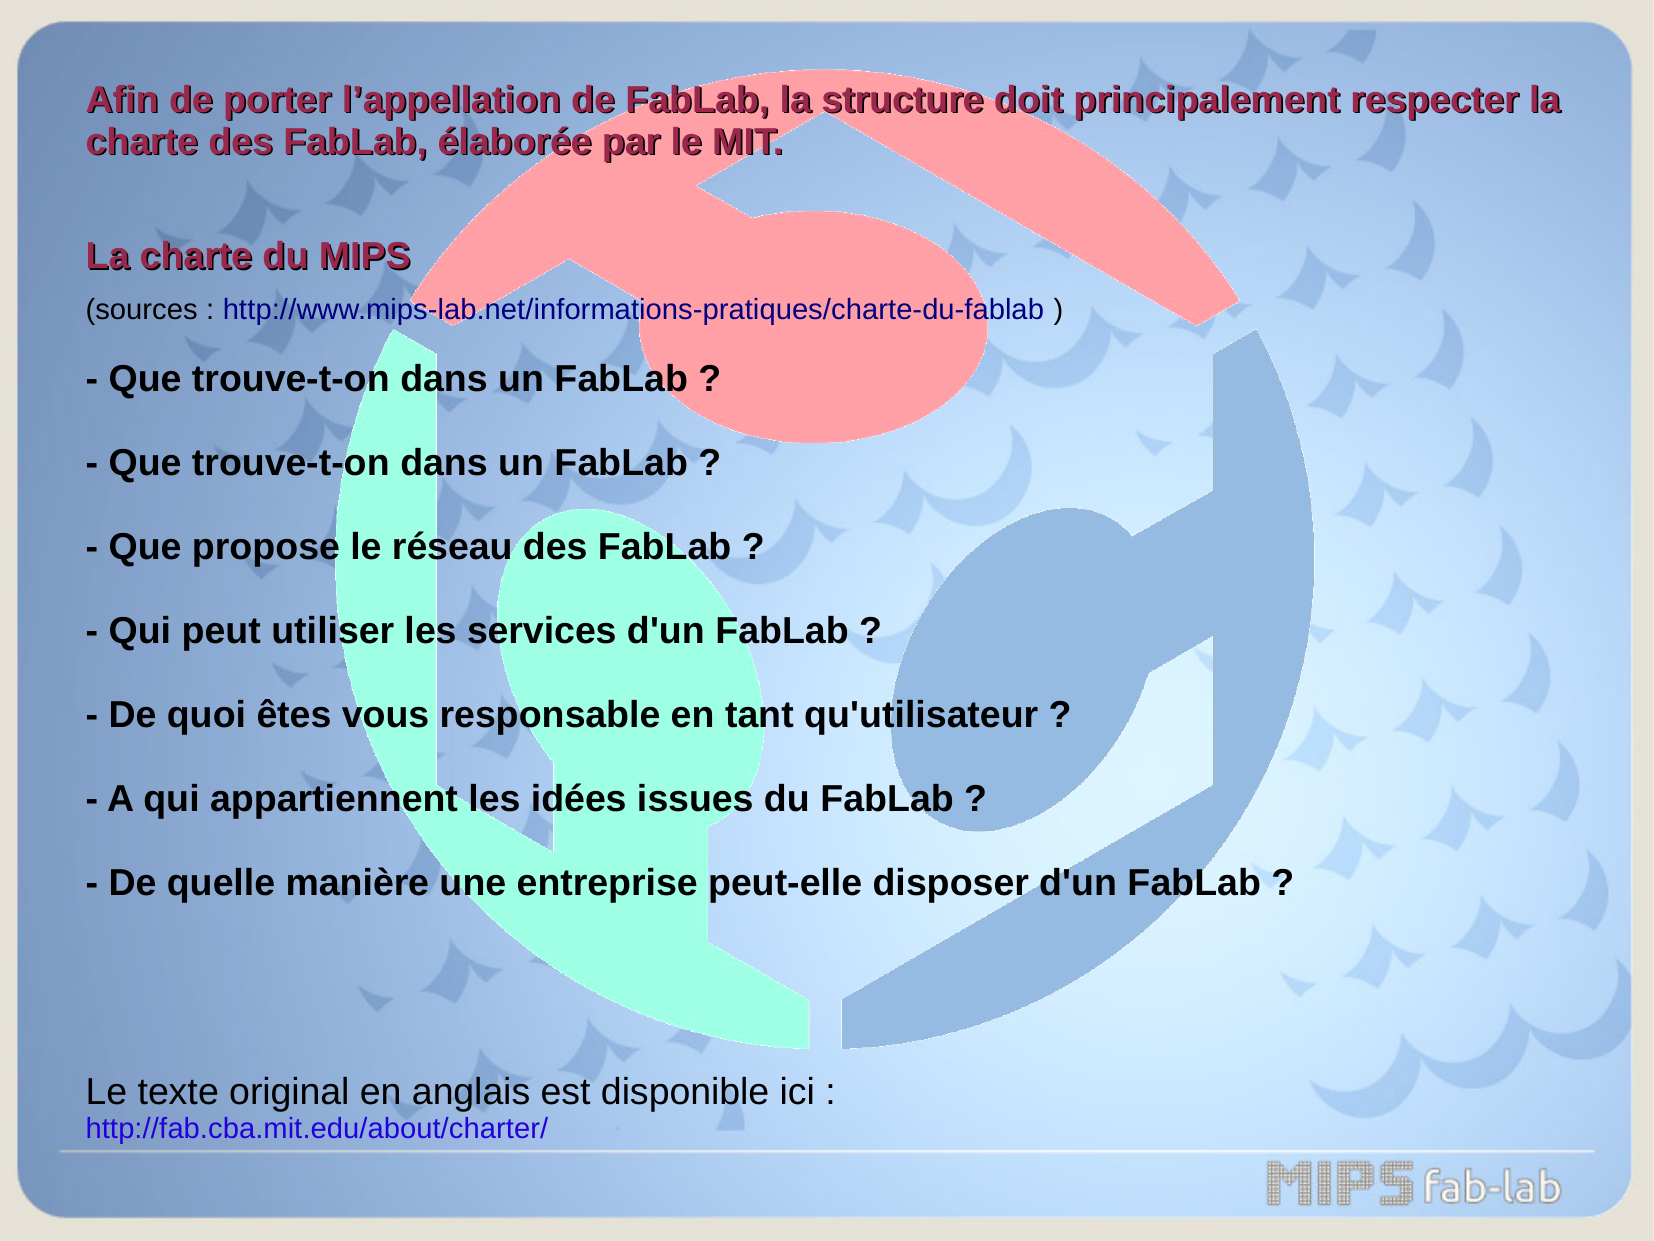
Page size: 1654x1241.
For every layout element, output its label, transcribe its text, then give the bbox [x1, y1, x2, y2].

text_box La charte du MIPS [70, 227, 426, 286]
picture [0, 0, 1654, 1241]
text_box - Que trouve-t-on dans un FabLab ? - Que trouve-t-on dans un FabLab ? - Que propose le réseau des FabLab ? - Qui peut utiliser les services d'un FabLab ? - De quoi êtes vous responsable en tant qu'utilisateur ? - A qui appartiennent les idées issues du FabLab ? - De quelle manière une entreprise peut-elle disposer d'un FabLab ? [70, 350, 1311, 971]
text_box (sources : http://www.mips-lab.net/informations-pratiques/charte-du-fablab ) [70, 285, 1078, 334]
text_box Afin de porter l’appellation de FabLab, la structure doit principalement respecter la charte des FabLab, élaborée par le MIT. [70, 70, 1576, 173]
text_box Le texte original en anglais est disponible ici : http://fab.cba.mit.edu/about/charter/ [70, 1062, 1111, 1153]
